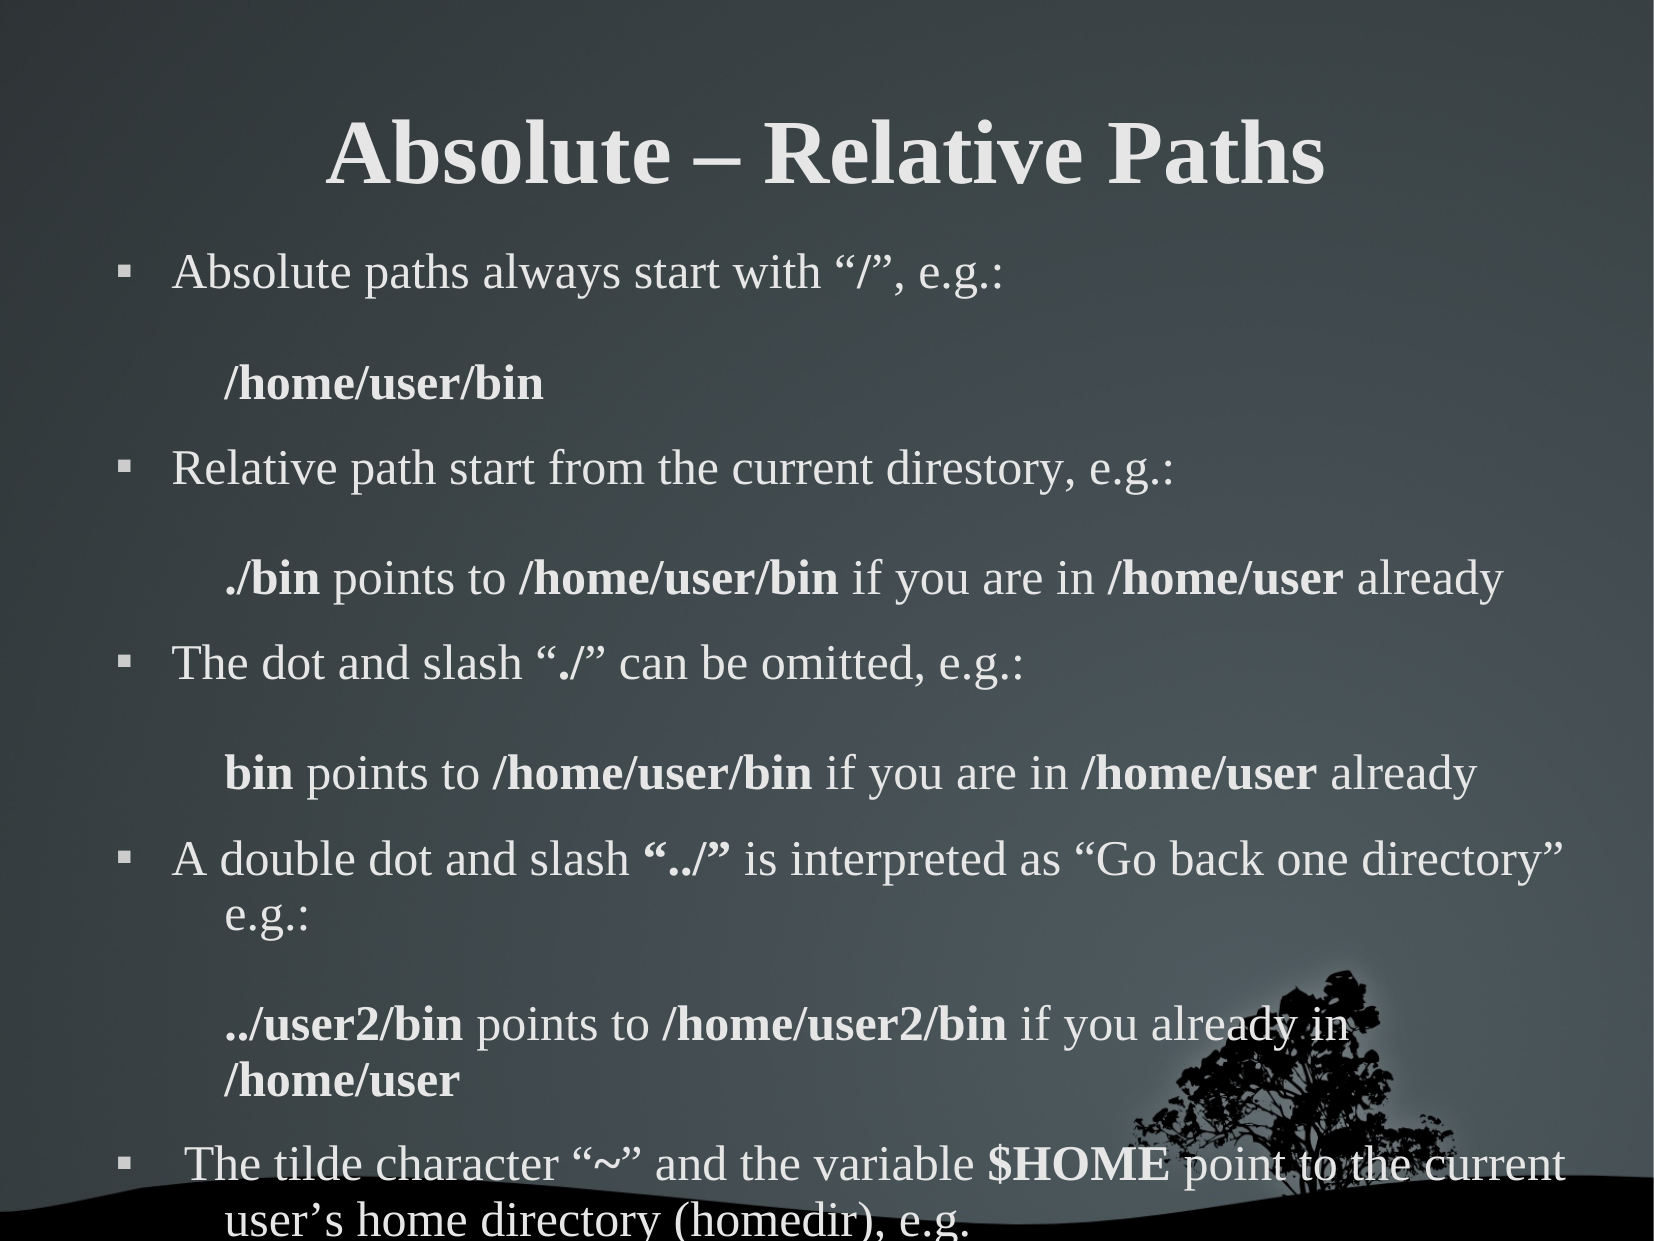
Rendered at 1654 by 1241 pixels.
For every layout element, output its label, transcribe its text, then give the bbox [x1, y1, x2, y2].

picture [0, 0, 1654, 1241]
title Absolute – Relative Paths [82, 19, 1571, 244]
list Absolute paths always start with “/”, e.g.: /home/user/bin Relative path start from the current direstory, e.g.: ./bin points to /home/user/bin if you are in /home/user already The dot and slash “./” can be omitted, e.g.: bin points to /home/user/bin if you are in /home/user already A double dot and slash “../” is interpreted as “Go back one directory” e.g.: ../user2/bin points to /home/user2/bin if you already in /home/user The tilde character “~” and the variable $HOME point to the current user’s home directory (homedir), e.g. if the user name is “user” then ~/bin and $HOME/bin point to /home/user/bin [82, 244, 1571, 1241]
